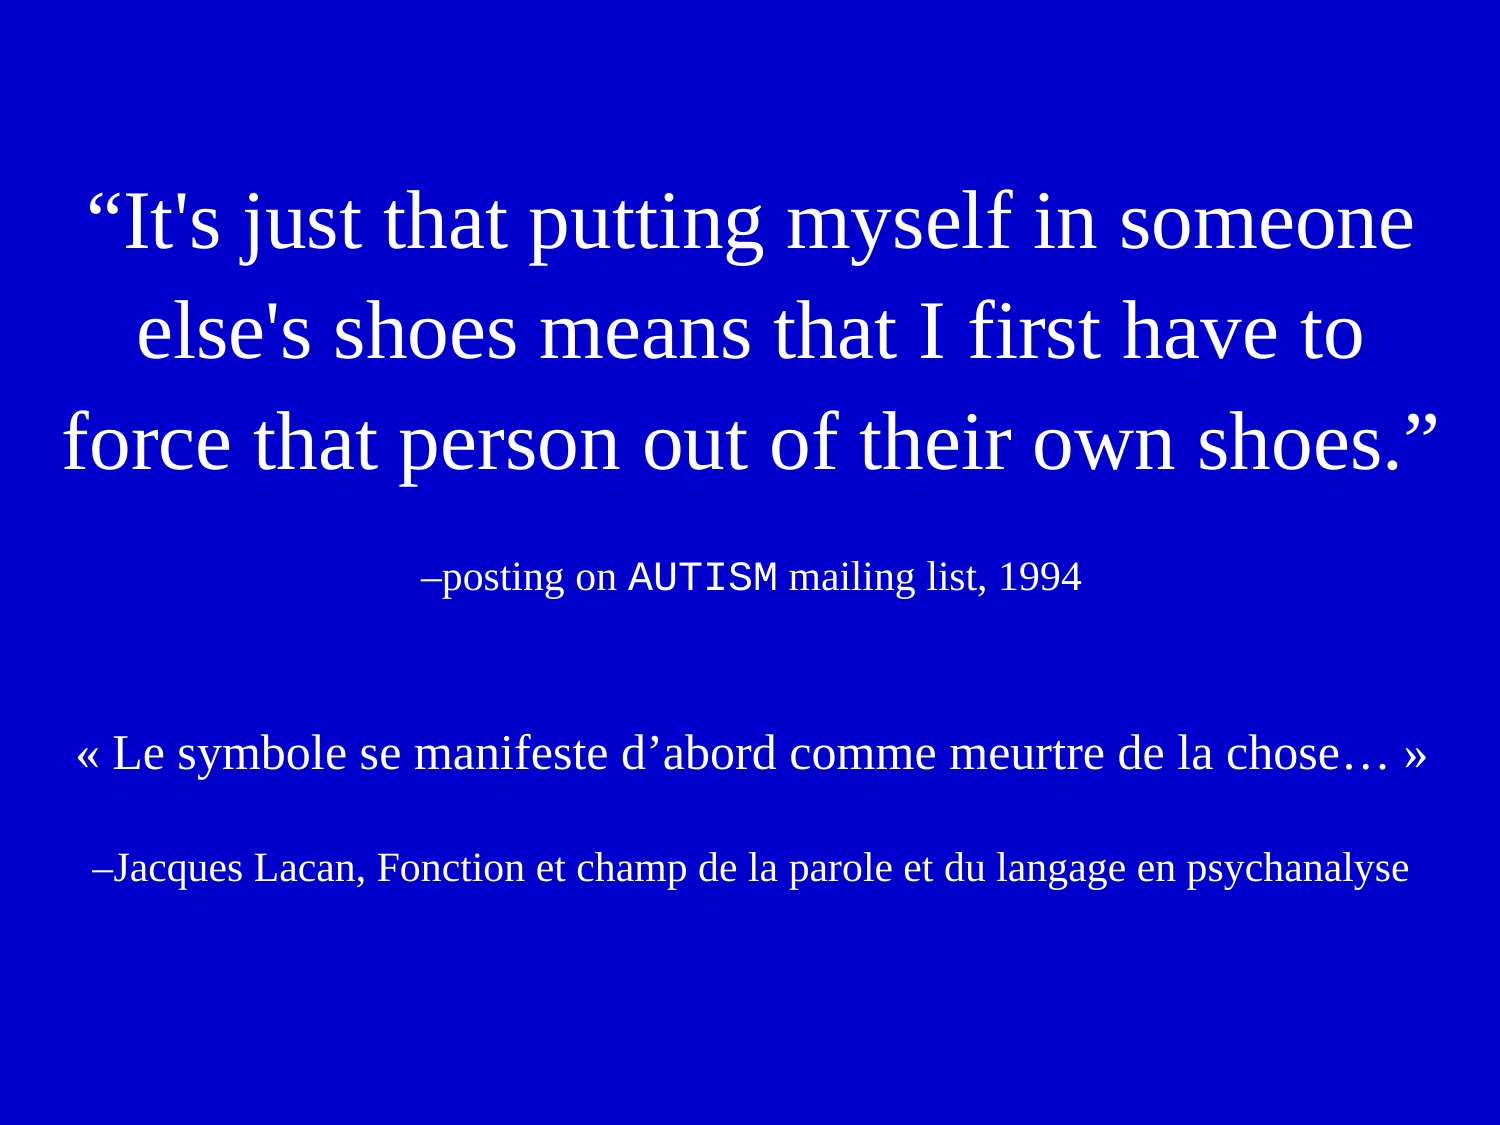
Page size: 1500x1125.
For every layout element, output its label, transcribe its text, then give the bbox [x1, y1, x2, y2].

title “It's just that putting myself in someone else's shoes means that I first have to force that person out of their own shoes.” –posting on AUTISM mailing list, 1994 « Le symbole se manifeste d’abord comme meurtre de la chose… » –Jacques Lacan, Fonction et champ de la parole et du langage en psychanalyse [31, 145, 1472, 901]
